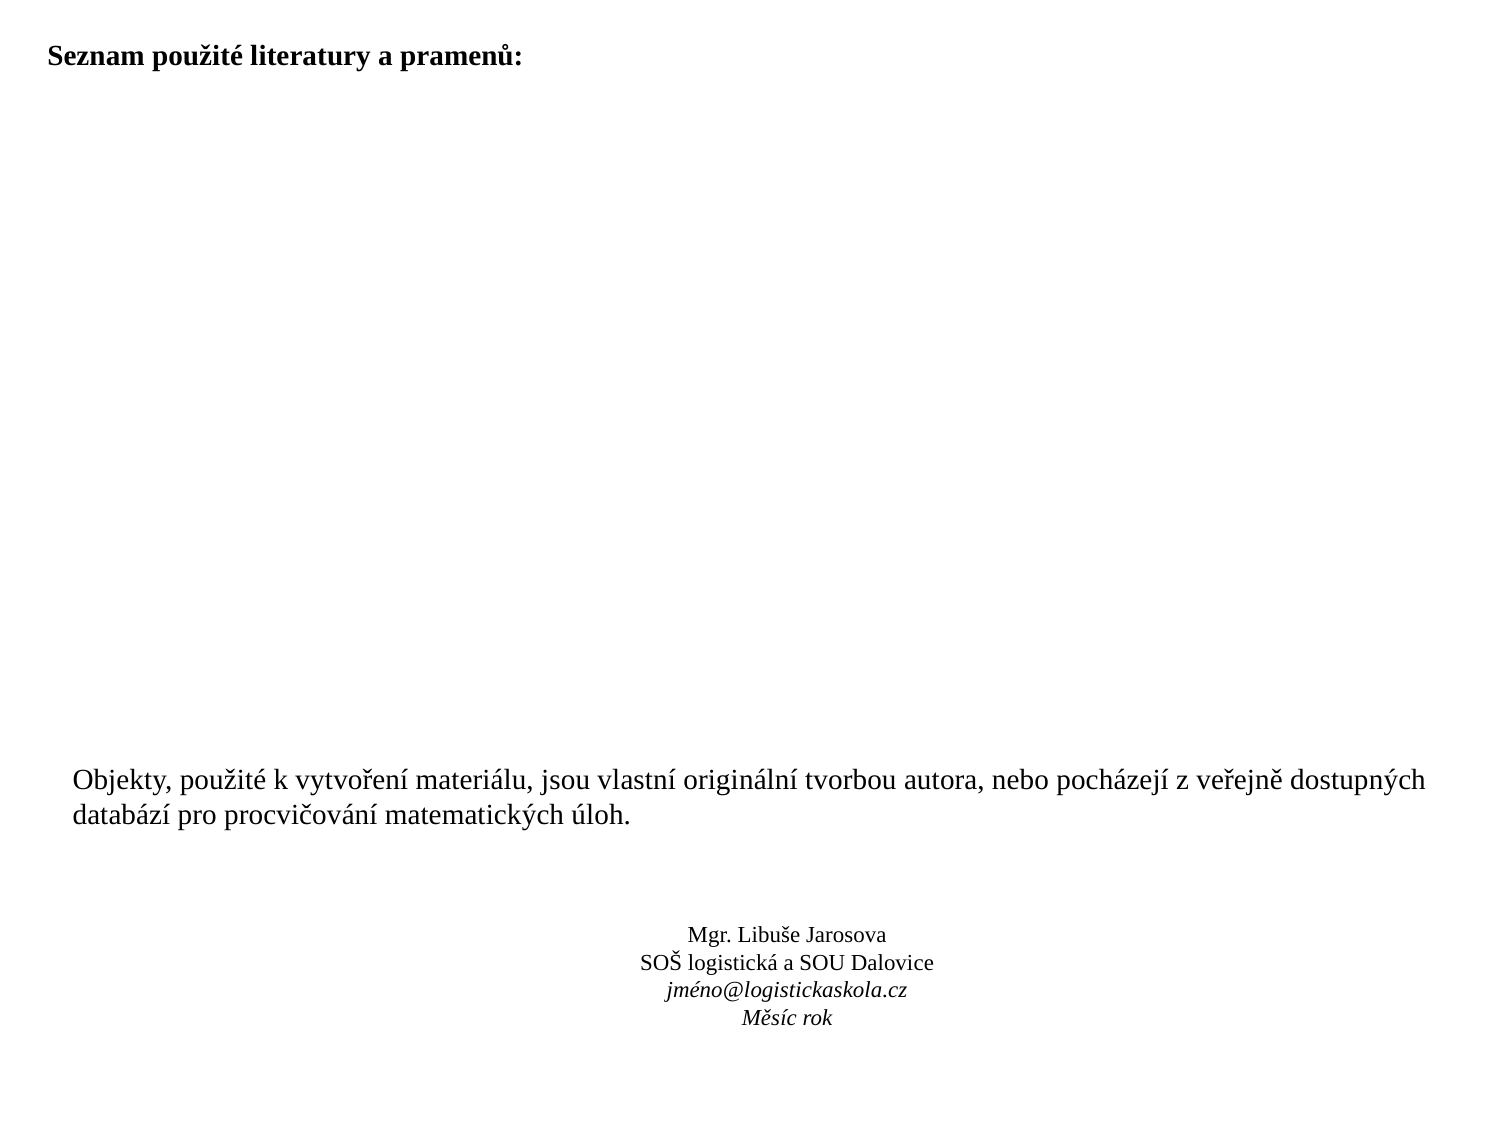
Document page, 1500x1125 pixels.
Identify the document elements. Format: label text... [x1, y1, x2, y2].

text_box Objekty, použité k vytvoření materiálu, jsou vlastní originální tvorbou autora, nebo pocházejí z veřejně dostupných databází pro procvičování matematických úloh. [58, 753, 1442, 841]
text_box Seznam použité literatury a pramenů: [33, 29, 762, 80]
text_box Mgr. Libuše Jarosova SOŠ logistická a SOU Dalovice jméno@logistickaskola.cz Měsíc rok [494, 913, 1080, 1039]
